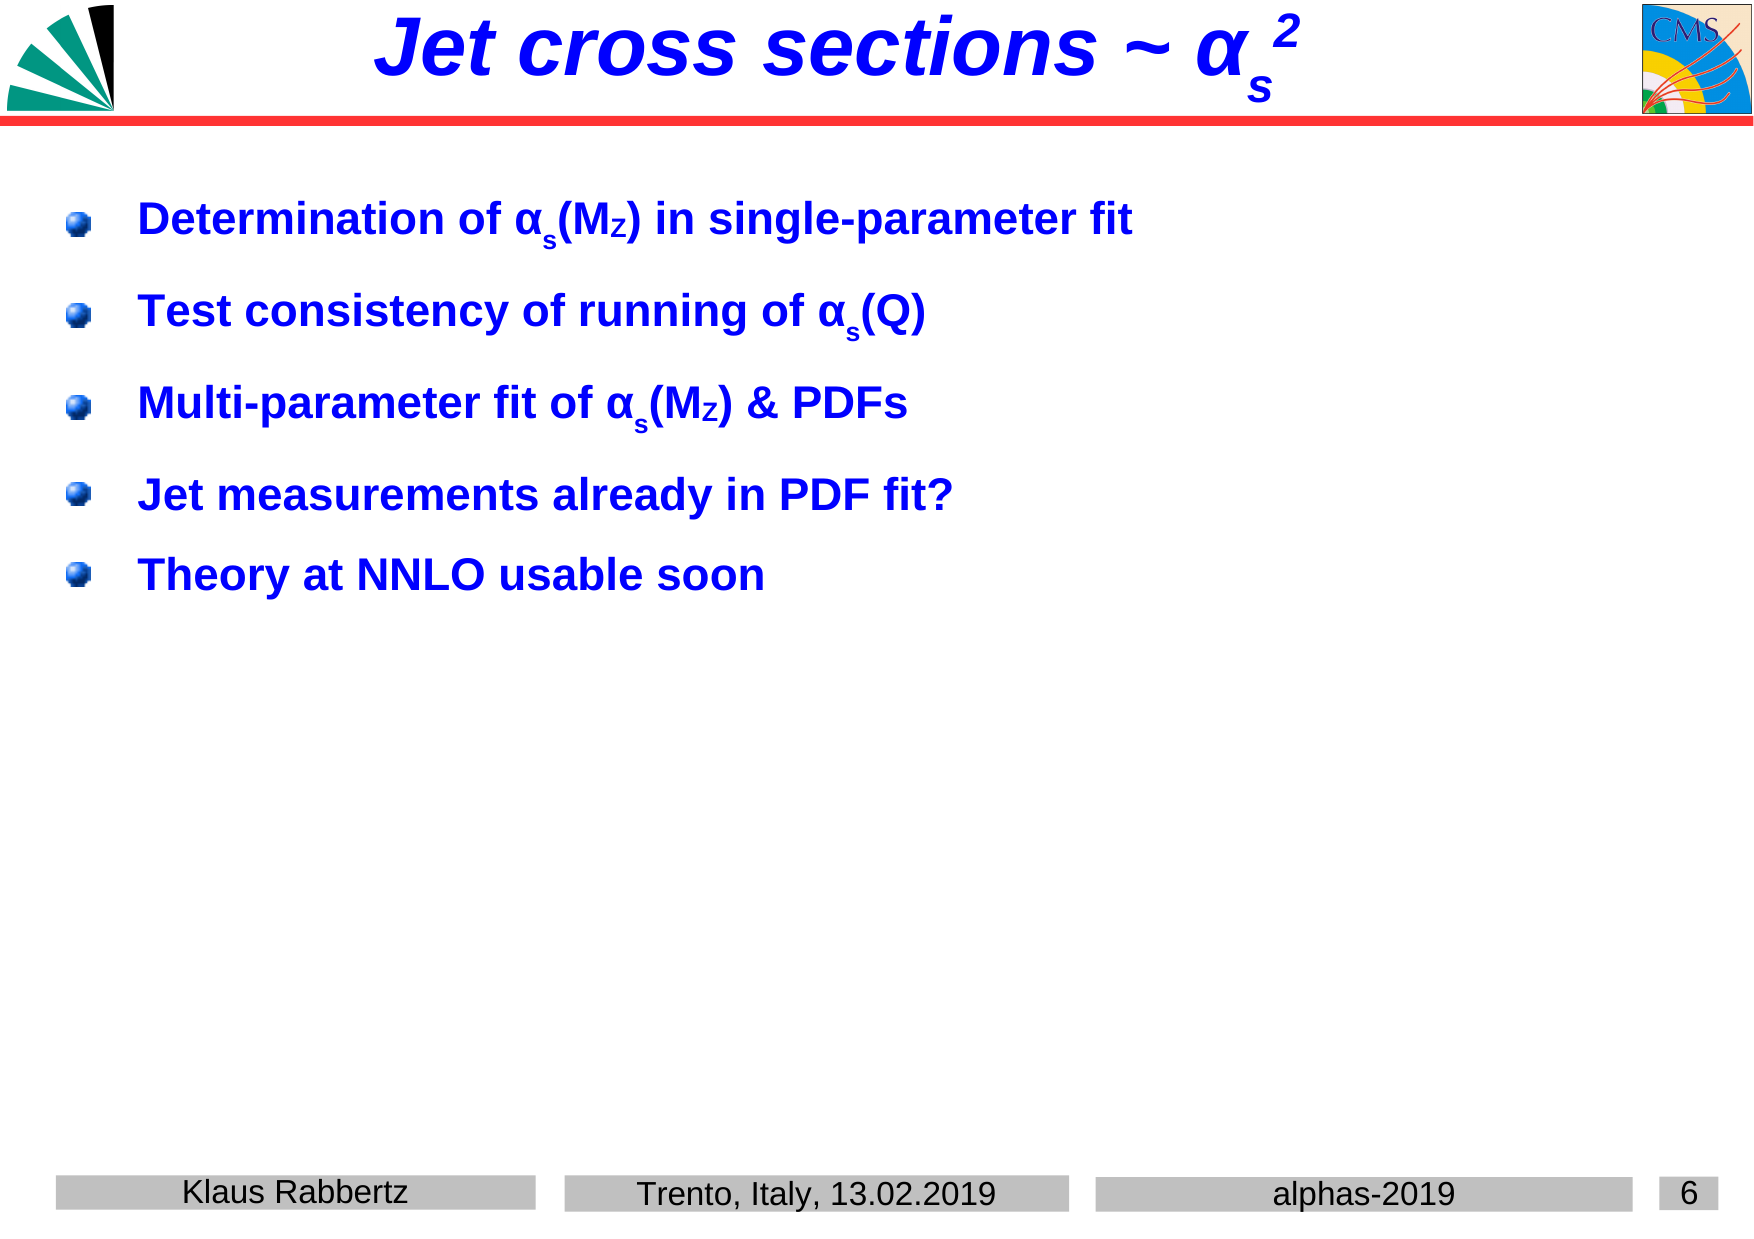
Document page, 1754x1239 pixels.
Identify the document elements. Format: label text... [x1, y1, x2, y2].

list Determination of αs(MZ) in single-parameter fit Test consistency of running of αs(Q) Multi-parameter fit of αs(MZ) & PDFs Jet measurements already in PDF fit? Theory at NNLO usable soon [54, 193, 1697, 609]
picture [1642, 4, 1752, 114]
picture [7, 5, 114, 112]
title Jet cross sections ~ αs2 [129, 0, 1545, 114]
